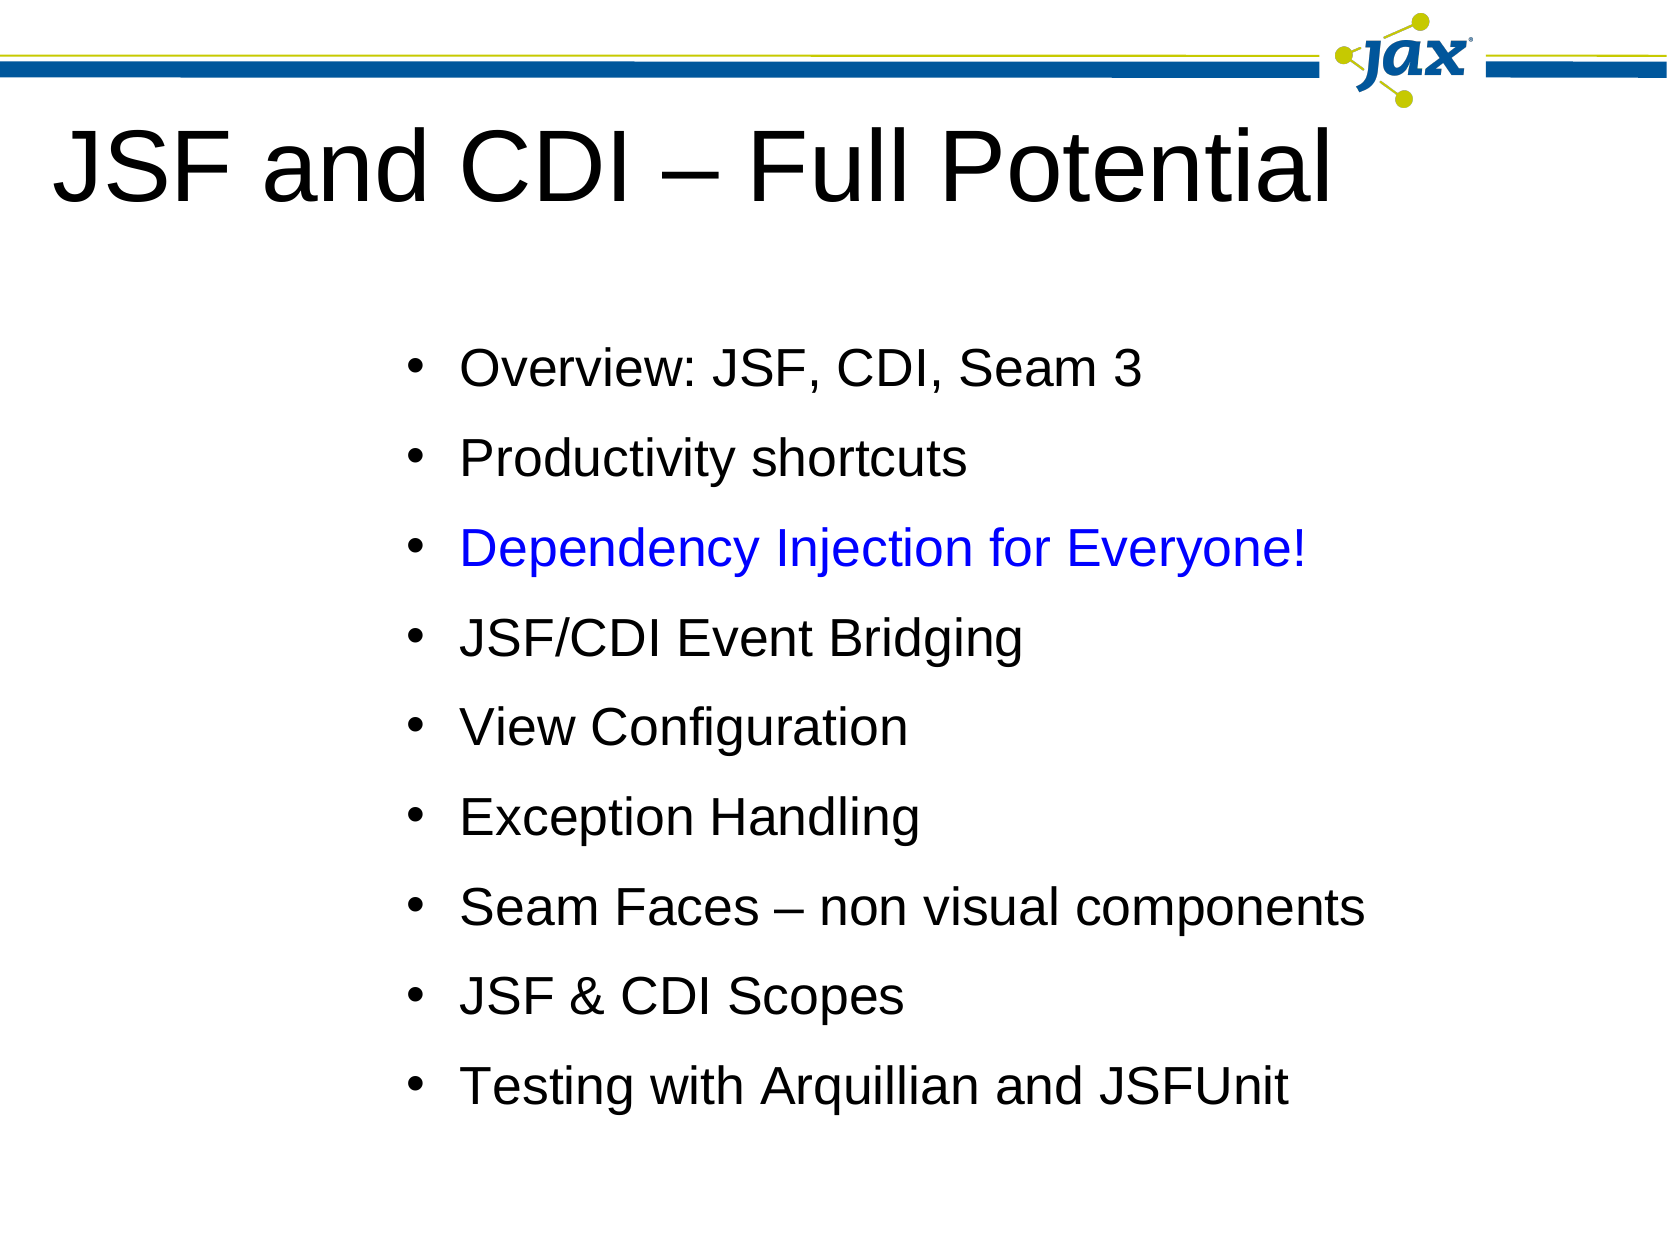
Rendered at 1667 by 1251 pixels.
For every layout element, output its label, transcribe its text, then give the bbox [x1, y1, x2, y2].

list Overview: JSF, CDI, Seam 3 Productivity shortcuts Dependency Injection for Everyone! JSF/CDI Event Bridging View Configuration Exception Handling Seam Faces – non visual components JSF & CDI Scopes Testing with Arquillian and JSFUnit [37, 300, 1613, 1126]
title JSF and CDI – Full Potential [37, 91, 1651, 230]
picture [1335, 13, 1473, 91]
